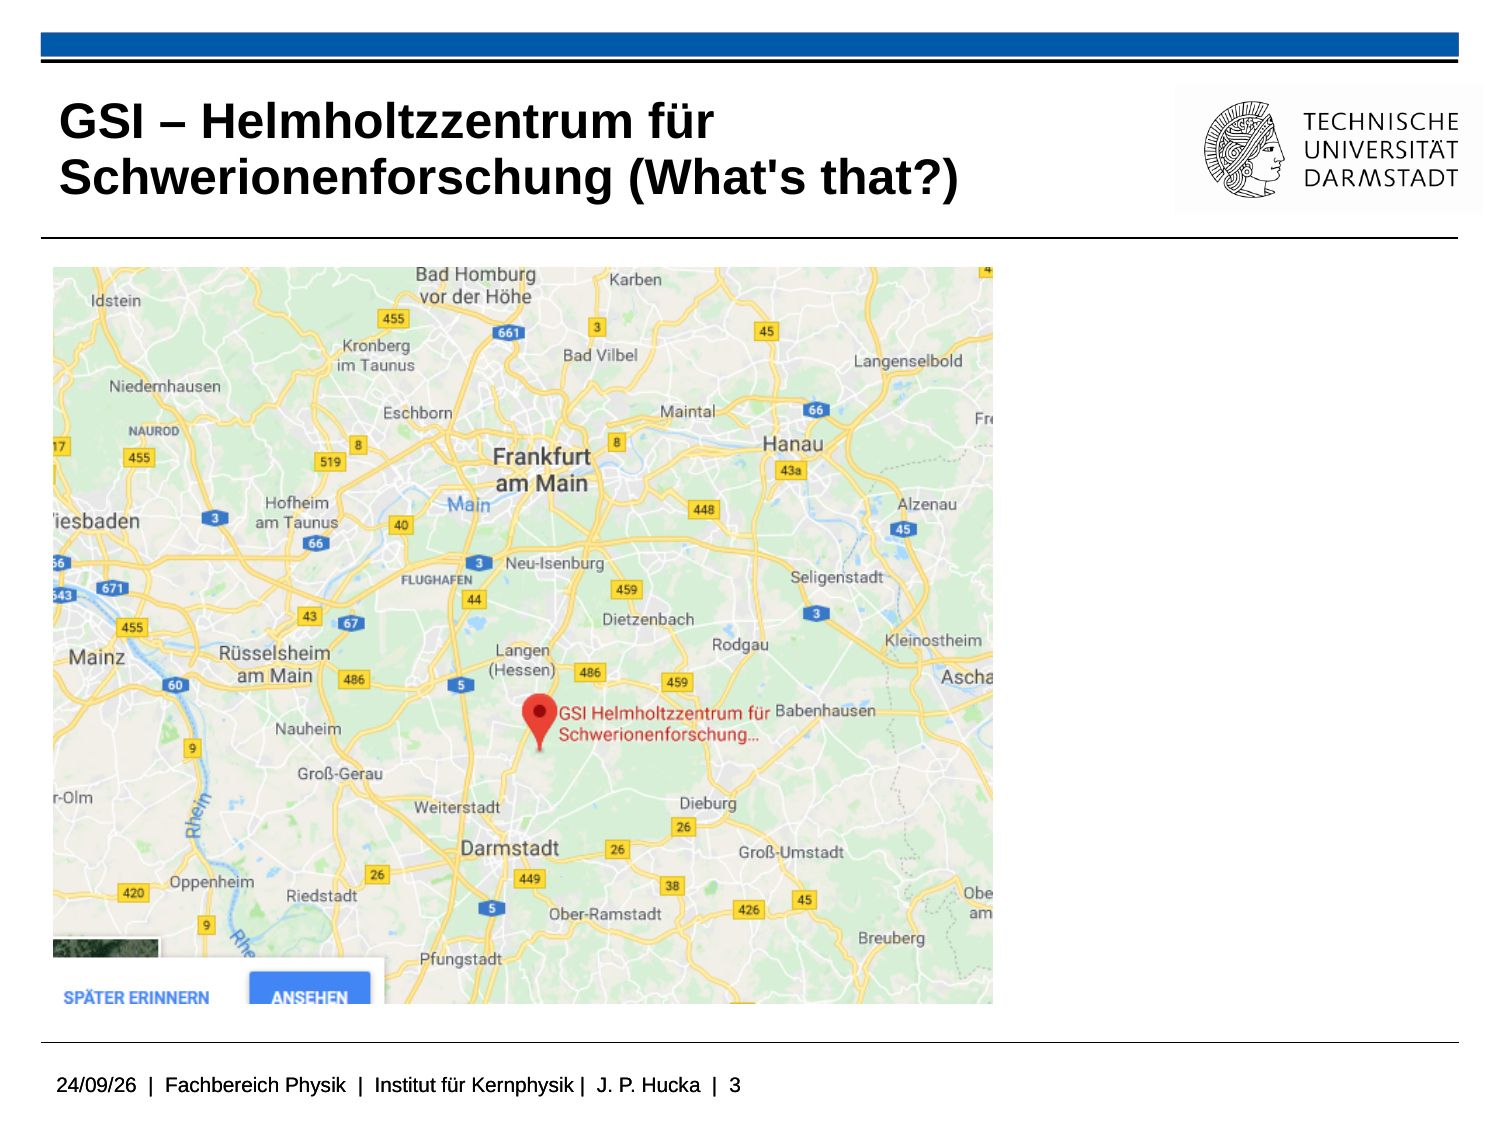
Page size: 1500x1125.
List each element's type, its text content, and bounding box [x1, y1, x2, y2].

picture [53, 267, 993, 1004]
picture [1175, 84, 1483, 215]
title GSI – Helmholtzzentrum für Schwerionenforschung (What's that?) [59, 80, 1149, 218]
